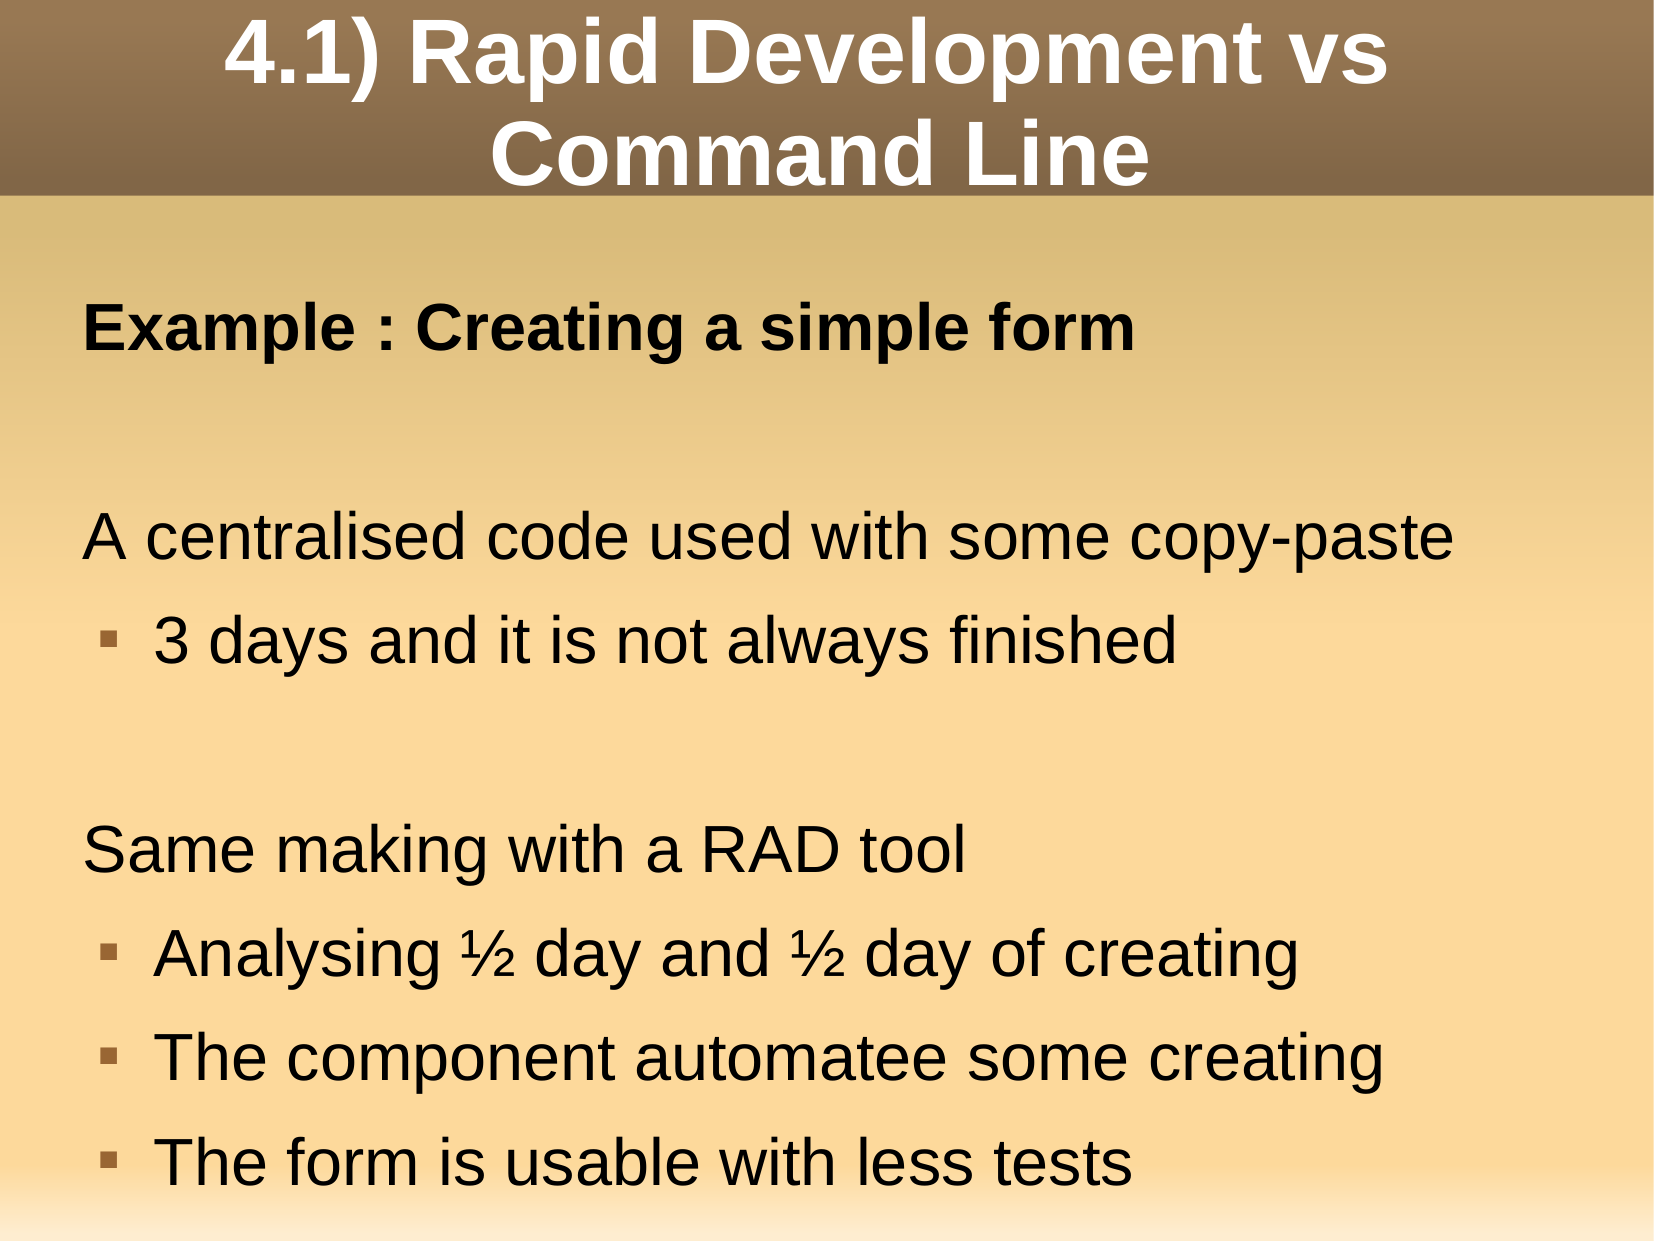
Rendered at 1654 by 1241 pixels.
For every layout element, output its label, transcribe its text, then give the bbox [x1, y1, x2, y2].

picture [0, 0, 1654, 1241]
title 4.1) Rapid Development vs Command Line [76, 0, 1565, 206]
list Example : Creating a simple form A centralised code used with some copy-paste 3 days and it is not always finished Same making with a RAD tool Analysing ½ day and ½ day of creating The component automatee some creating The form is usable with less tests [82, 290, 1571, 1200]
